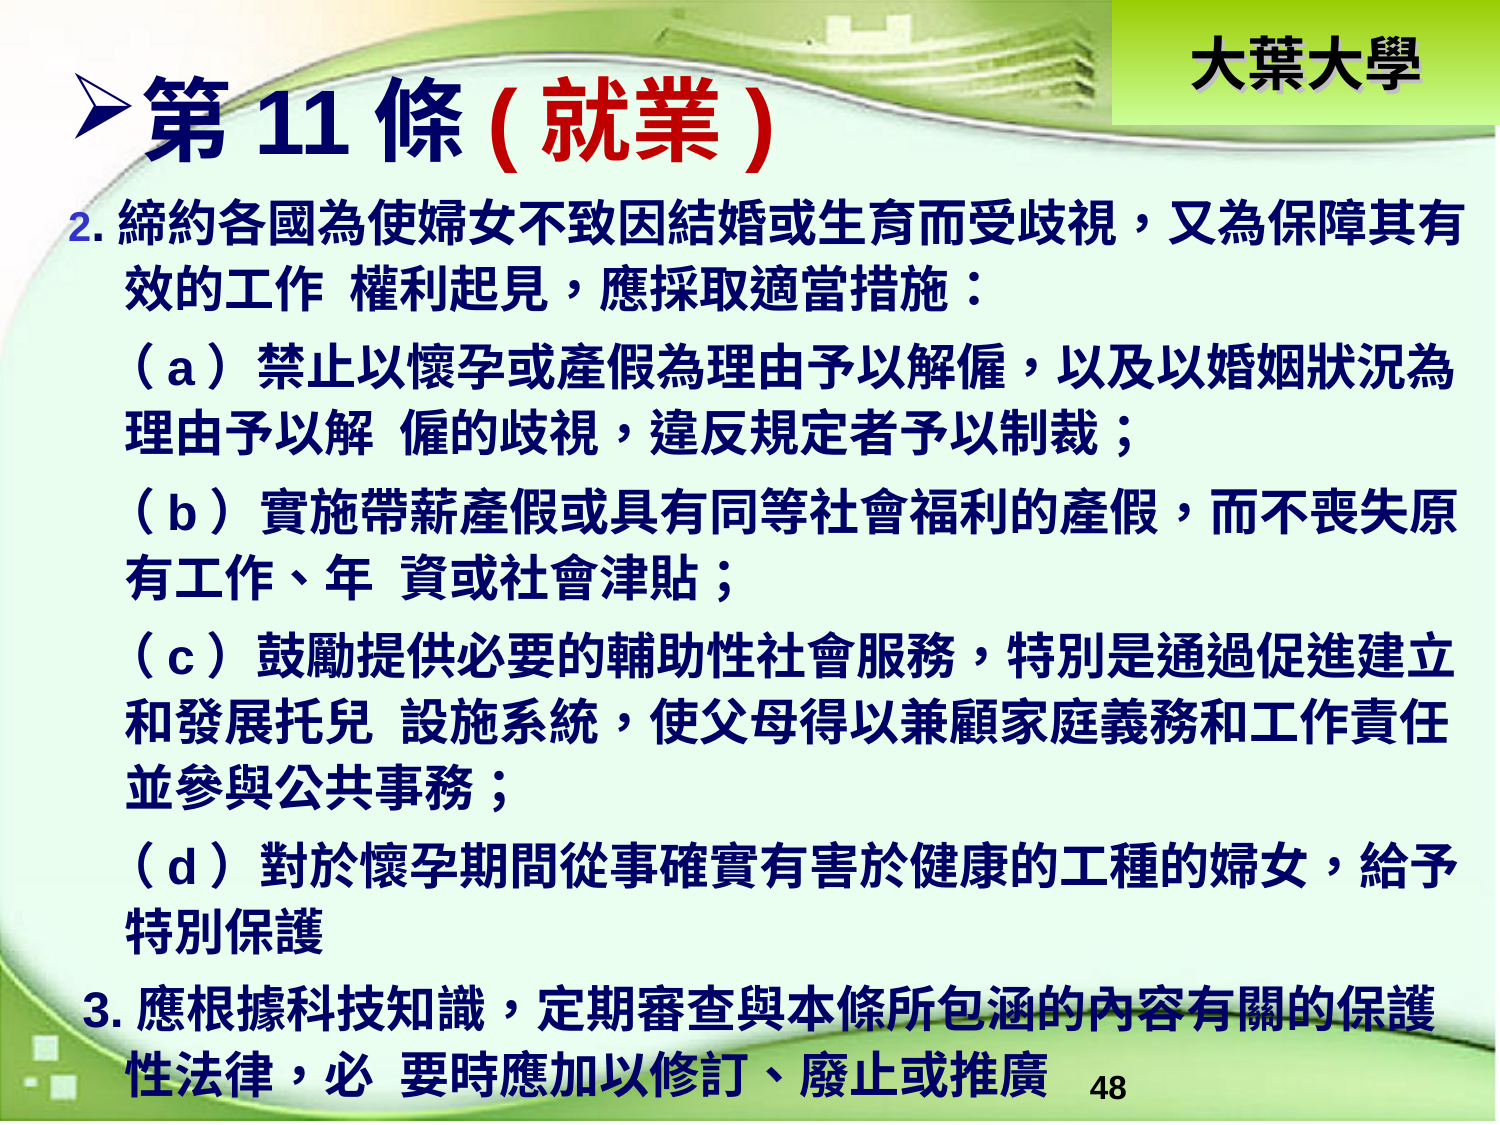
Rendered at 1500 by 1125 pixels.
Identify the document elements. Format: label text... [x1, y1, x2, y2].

text_box 第11條(就業) 2.締約各國為使婦女不致因結婚或生育而受歧視，又為保障其有效的工作 權利起見，應採取適當措施： （a）禁止以懷孕或產假為理由予以解僱，以及以婚姻狀況為理由予以解 僱的歧視，違反規定者予以制裁； （b）實施帶薪產假或具有同等社會福利的產假，而不喪失原有工作、年 資或社會津貼； （c）鼓勵提供必要的輔助性社會服務，特別是通過促進建立和發展托兒 設施系統，使父母得以兼顧家庭義務和工作責任並參與公共事務； （d）對於懷孕期間從事確實有害於健康的工種的婦女，給予特別保護 3.應根據科技知識，定期審查與本條所包涵的內容有關的保護性法律，必 要時應加以修訂、廢止或推廣 [53, 0, 1500, 904]
